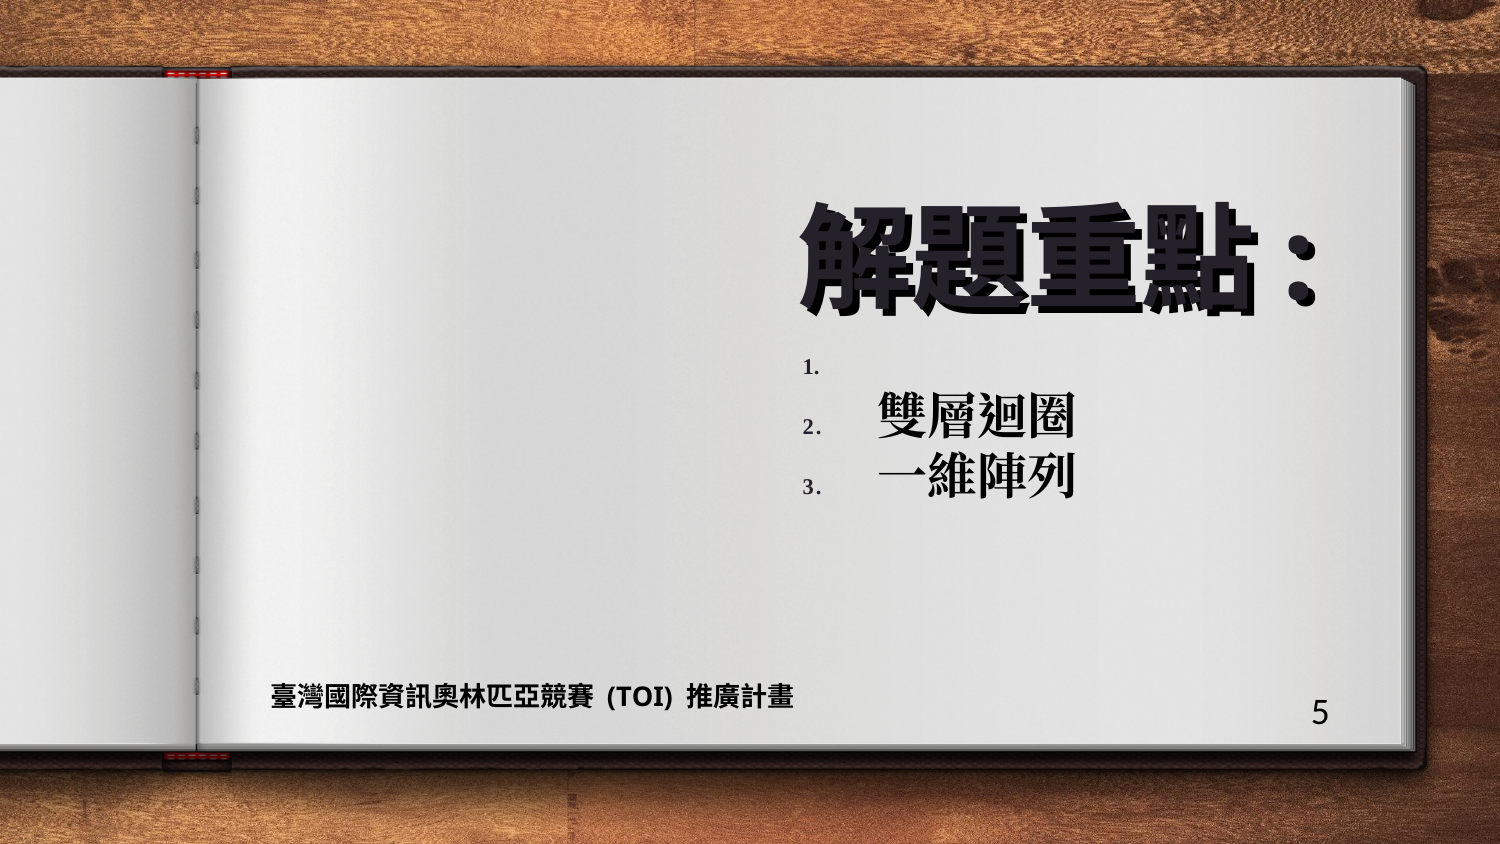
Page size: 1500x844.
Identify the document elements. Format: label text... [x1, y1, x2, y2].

title 解題重點: [782, 146, 1313, 338]
text_box 5 [1295, 672, 1386, 737]
subtitle 雙層迴圈 一維陣列 [787, 309, 1341, 584]
